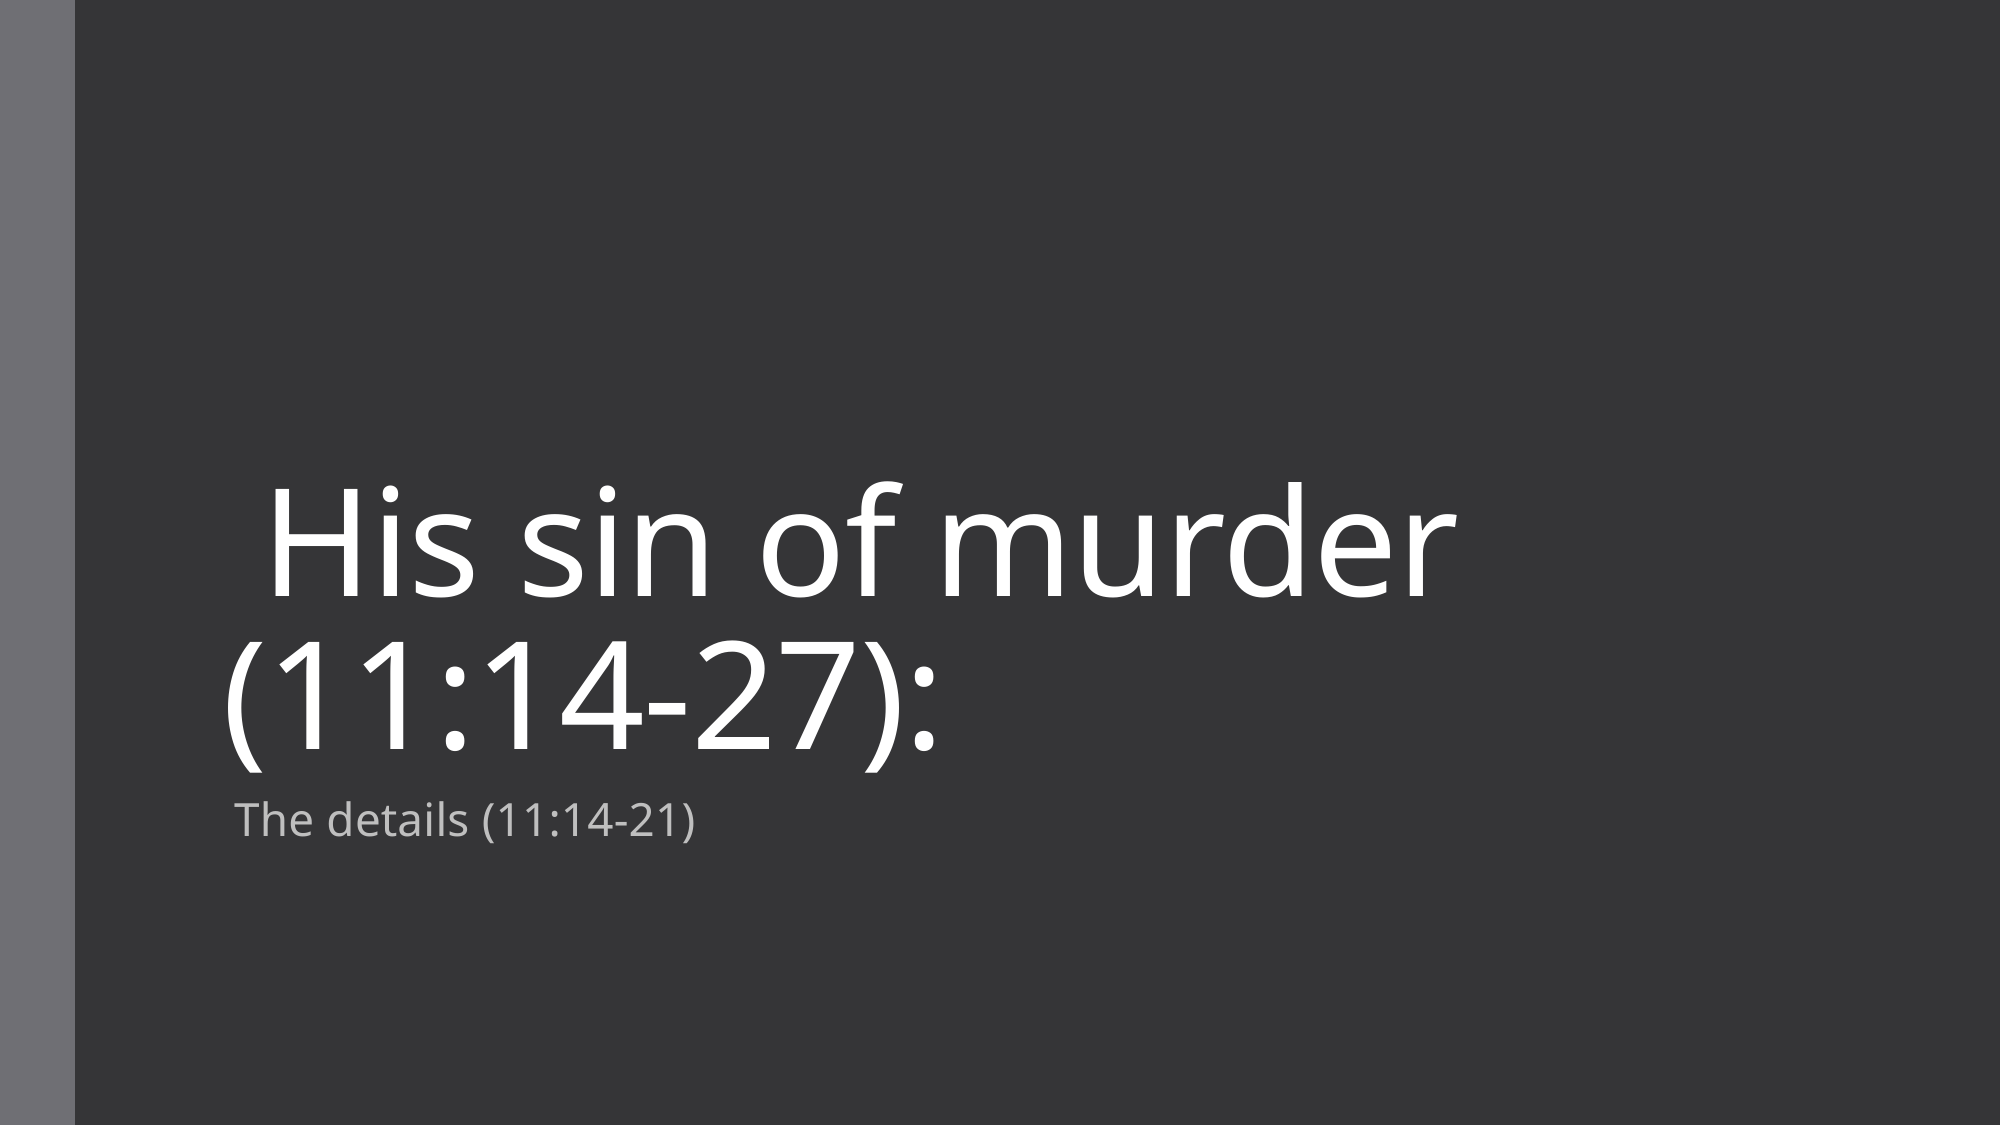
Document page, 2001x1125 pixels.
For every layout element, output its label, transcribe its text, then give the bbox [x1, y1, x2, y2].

title His sin of murder (11:14-27): [206, 124, 1752, 787]
subtitle The details (11:14-21) [206, 787, 1752, 1066]
